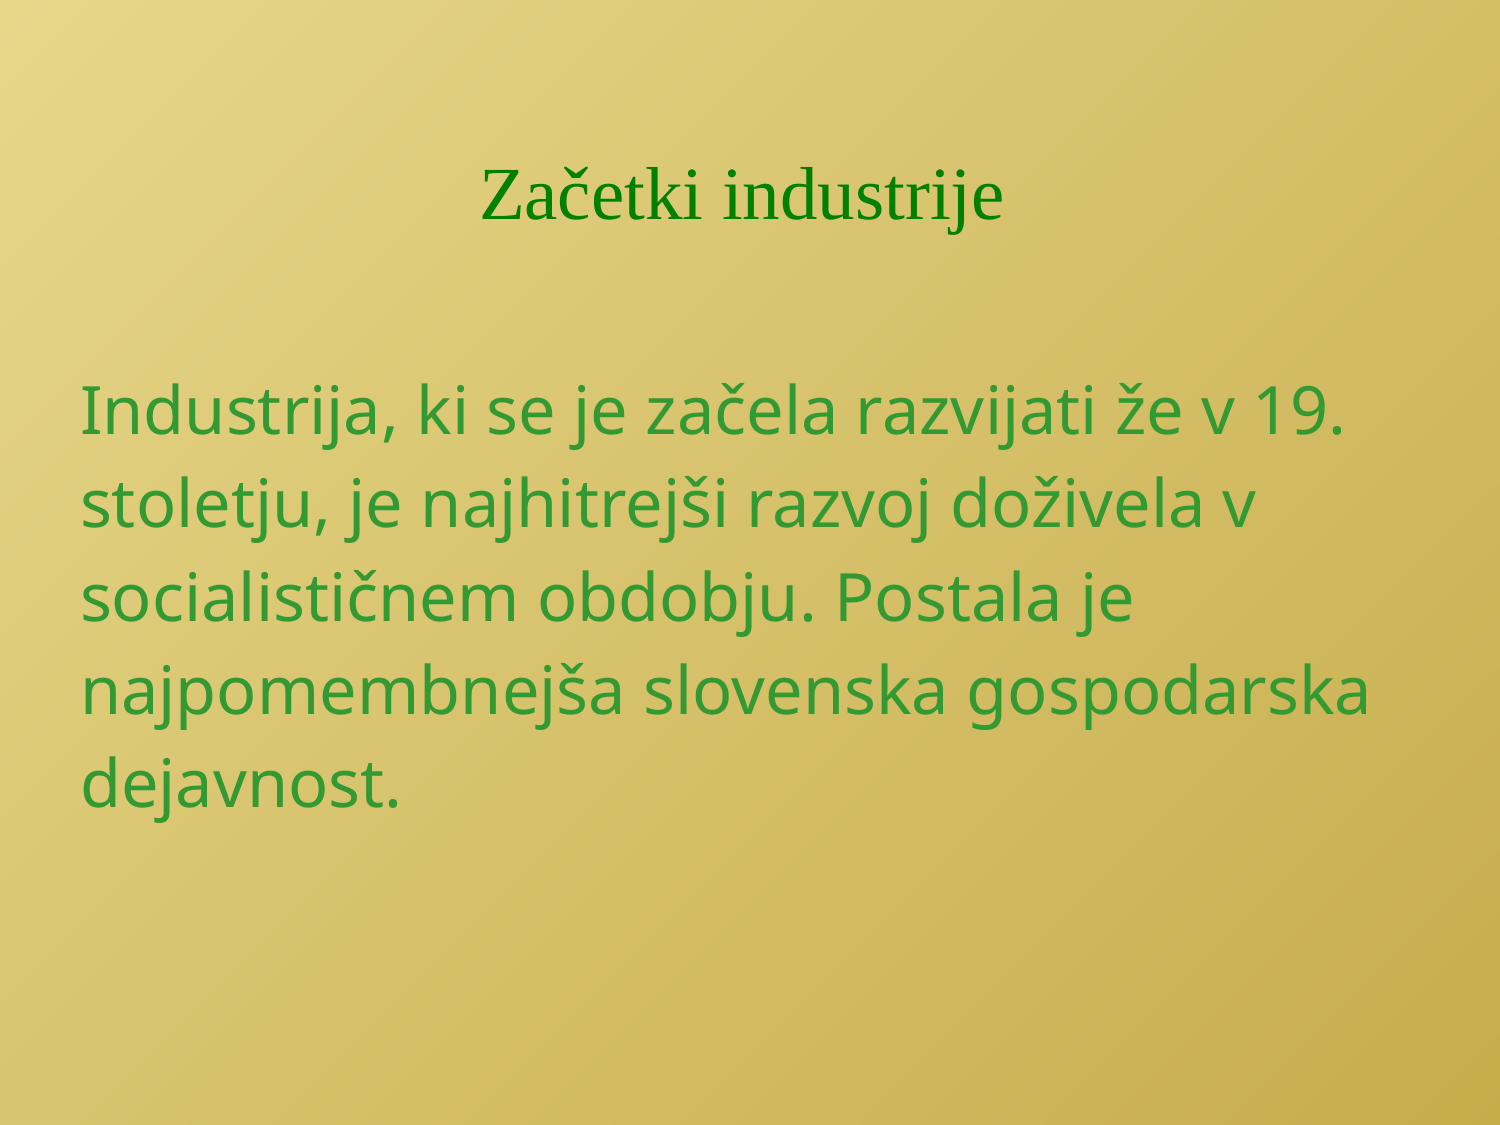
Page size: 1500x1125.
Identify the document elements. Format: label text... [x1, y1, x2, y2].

list Industrija, ki se je začela razvijati že v 19. stoletju, je najhitrejši razvoj doživela v socialističnem obdobju. Postala je najpomembnejša slovenska gospodarska dejavnost. [64, 267, 1461, 1010]
text_box Začetki industrije [419, 137, 1066, 287]
